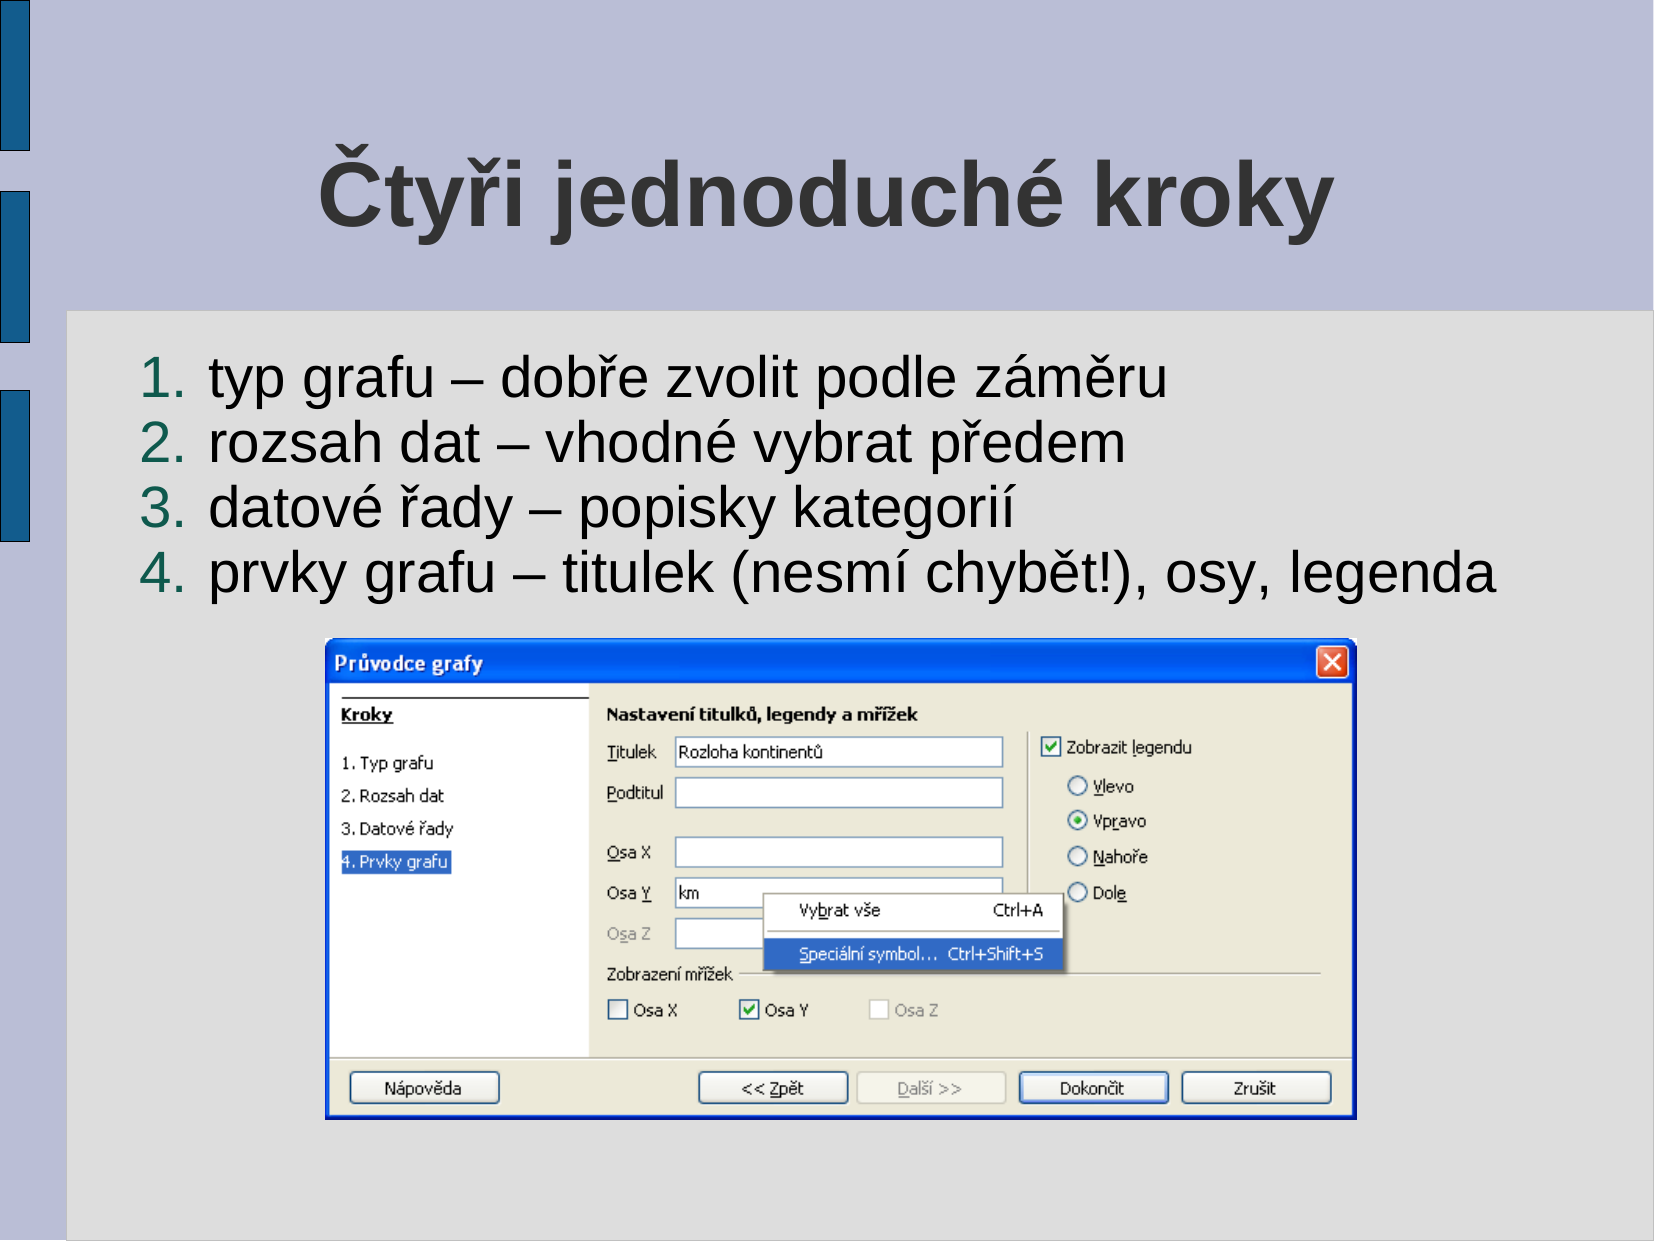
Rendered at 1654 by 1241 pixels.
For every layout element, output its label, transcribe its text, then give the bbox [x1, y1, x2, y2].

title Čtyři jednoduché kroky [121, 91, 1534, 299]
list typ grafu – dobře zvolit podle záměru rozsah dat – vhodné vybrat předem datové řady – popisky kategorií prvky grafu – titulek (nesmí chybět!), osy, legenda [121, 344, 1534, 1127]
picture [325, 638, 1357, 1120]
